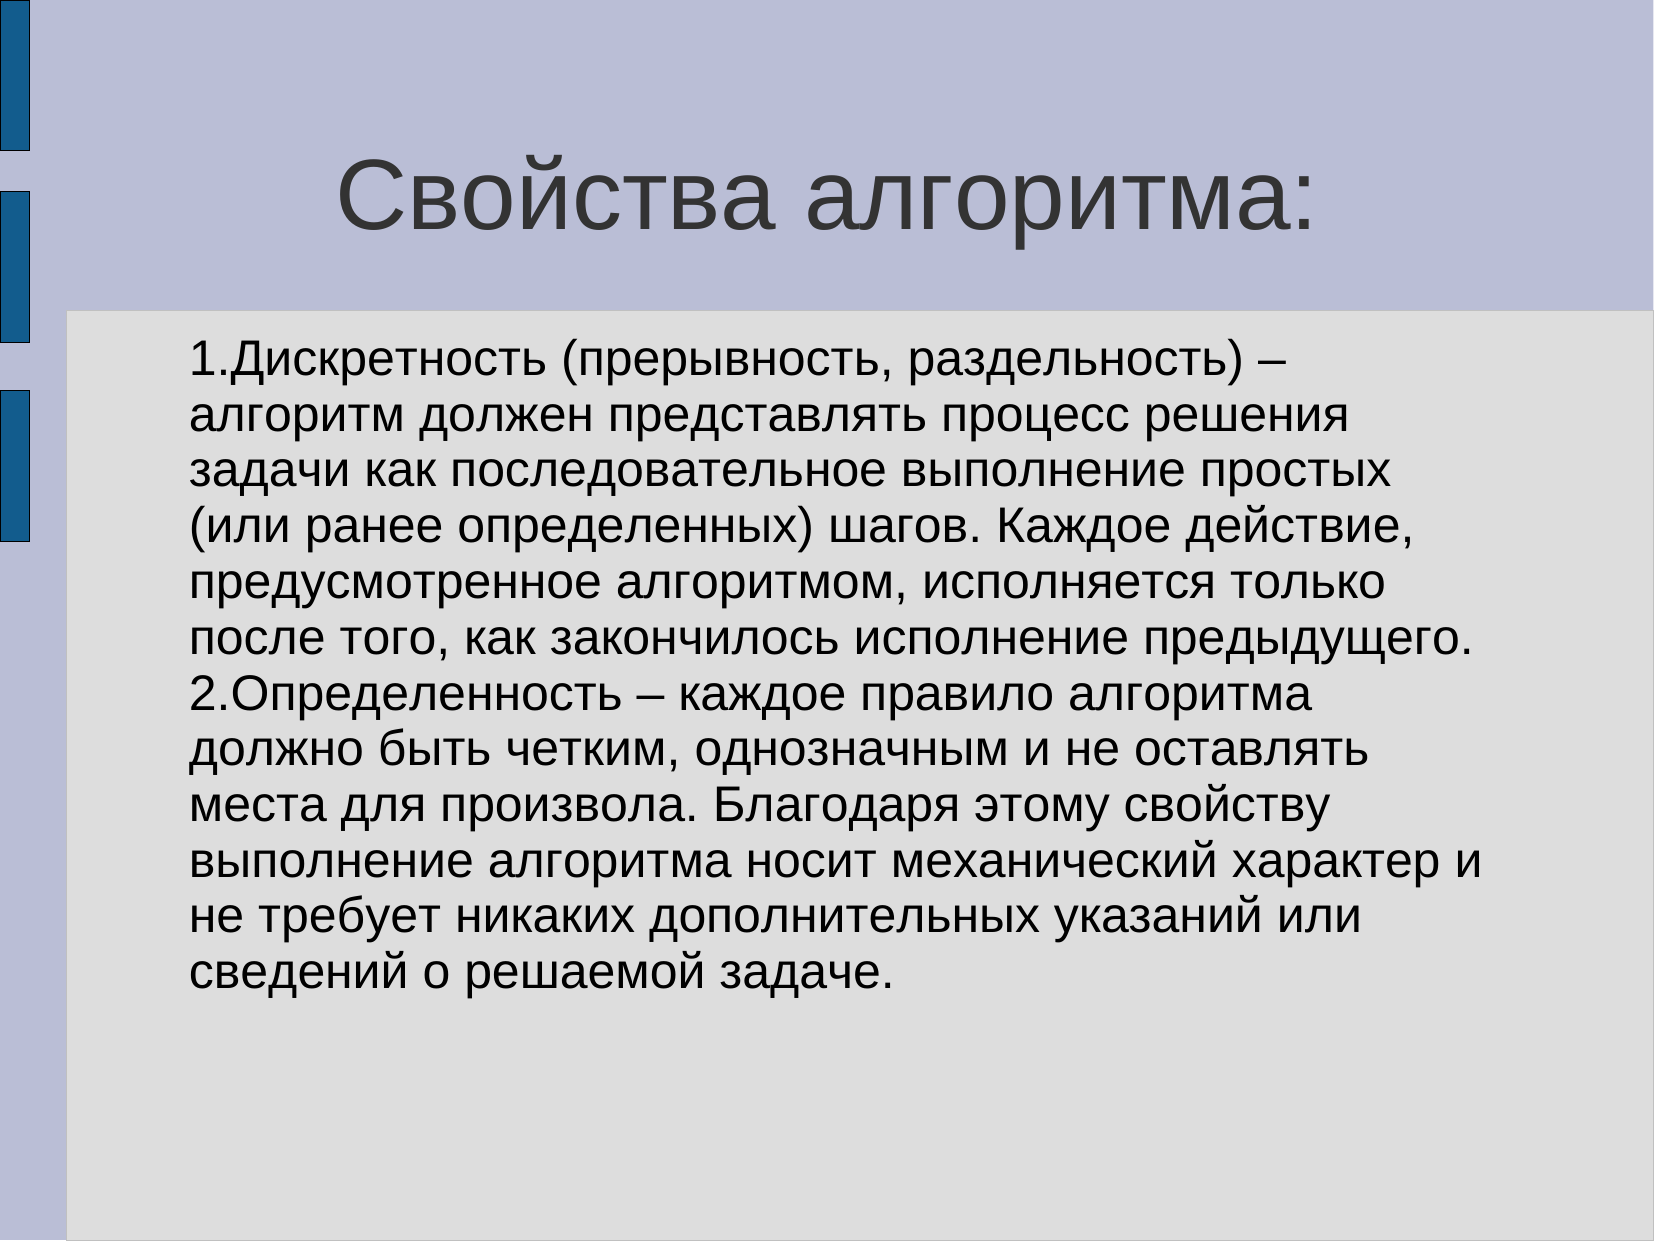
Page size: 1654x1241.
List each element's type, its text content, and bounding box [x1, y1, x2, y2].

list 1.Дискретность (прерывность, раздельность) – алгоритм должен представлять процесс решения задачи как последовательное выполнение простых (или ранее определенных) шагов. Каждое действие, предусмотренное алгоритмом, исполняется только после того, как закончилось исполнение предыдущего. 2.Определенность – каждое правило алгоритма должно быть четким, однозначным и не оставлять места для произвола. Благодаря этому свойству выполнение алгоритма носит механический характер и не требует никаких дополнительных указаний или сведений о решаемой задаче. [118, 330, 1500, 1112]
title Свойства алгоритма: [121, 91, 1534, 299]
